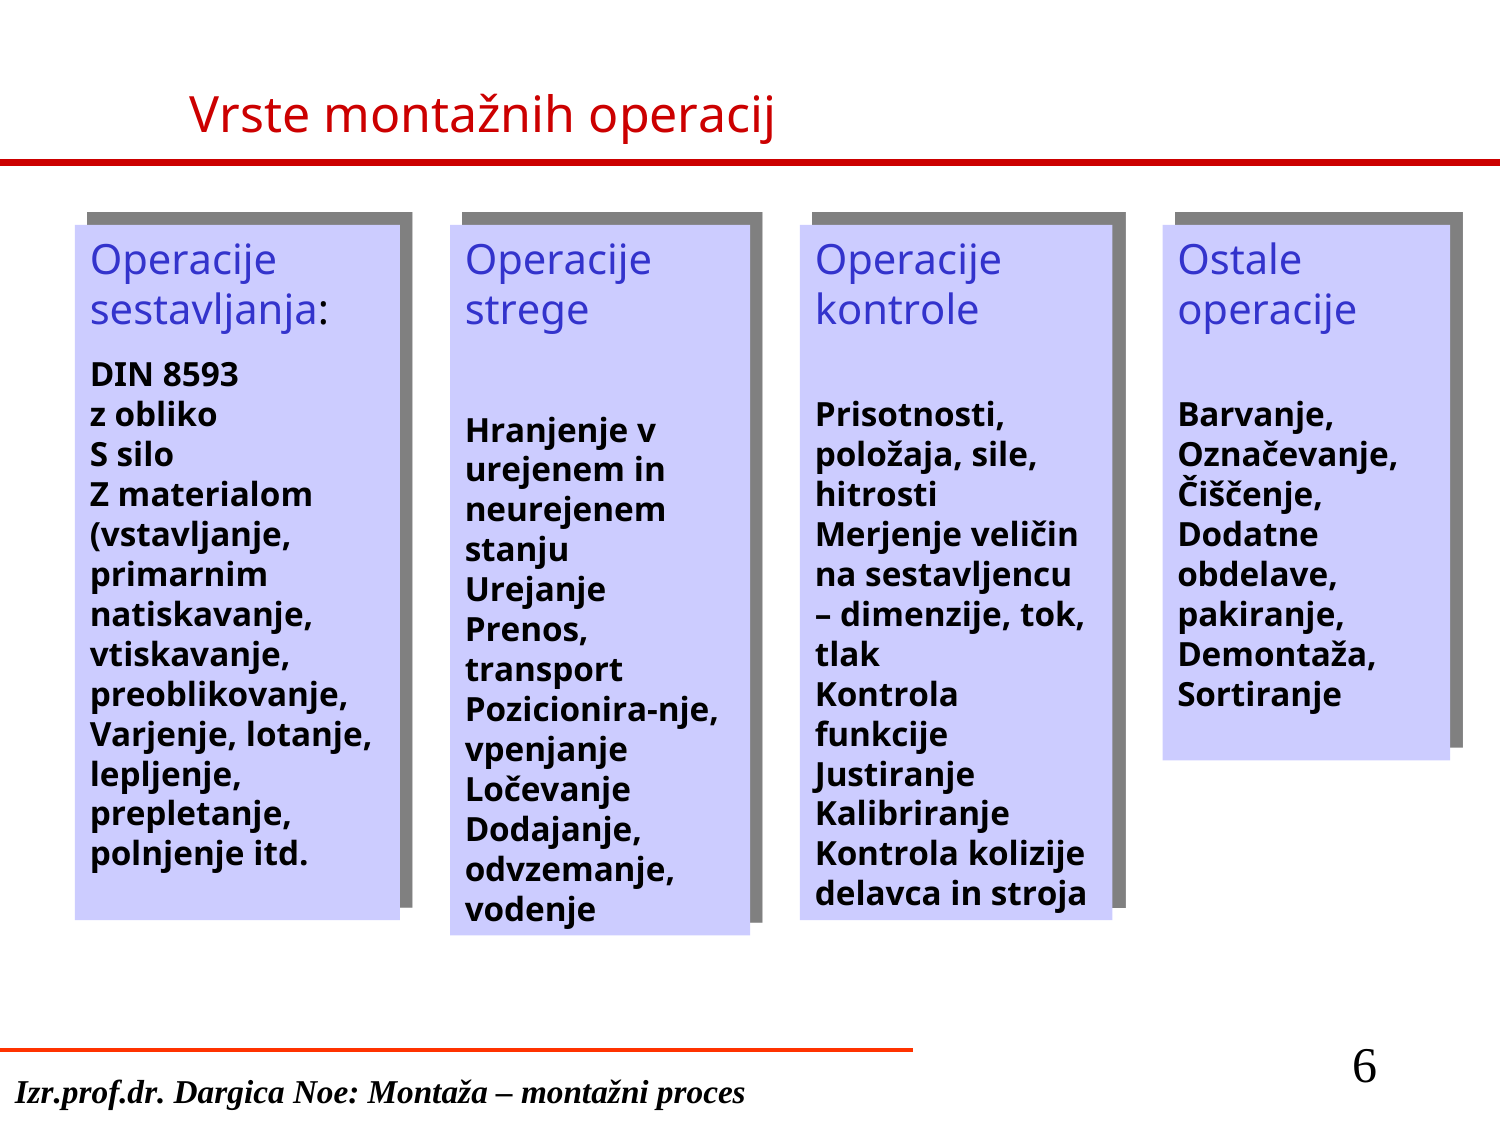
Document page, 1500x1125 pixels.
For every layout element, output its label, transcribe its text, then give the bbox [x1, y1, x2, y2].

text_box Operacije sestavljanja: DIN 8593 z obliko S silo Z materialom (vstavljanje, primarnim natiskavanje, vtiskavanje, preoblikovanje, Varjenje, lotanje, lepljenje, prepletanje, polnjenje itd. [74, 224, 400, 921]
text_box Operacije kontrole Prisotnosti, položaja, sile, hitrosti Merjenje veličin na sestavljencu – dimenzije, tok, tlak Kontrola funkcije Justiranje Kalibriranje Kontrola kolizije delavca in stroja [799, 224, 1113, 921]
text_box Vrste montažnih operacij [174, 74, 1201, 151]
text_box Operacije strege Hranjenje v urejenem in neurejenem stanju Urejanje Prenos, transport Pozicionira-nje, vpenjanje Ločevanje Dodajanje, odvzemanje, vodenje [450, 224, 751, 936]
text_box Ostale operacije Barvanje, Označevanje, Čiščenje, Dodatne obdelave, pakiranje, Demontaža, Sortiranje [1162, 224, 1451, 761]
